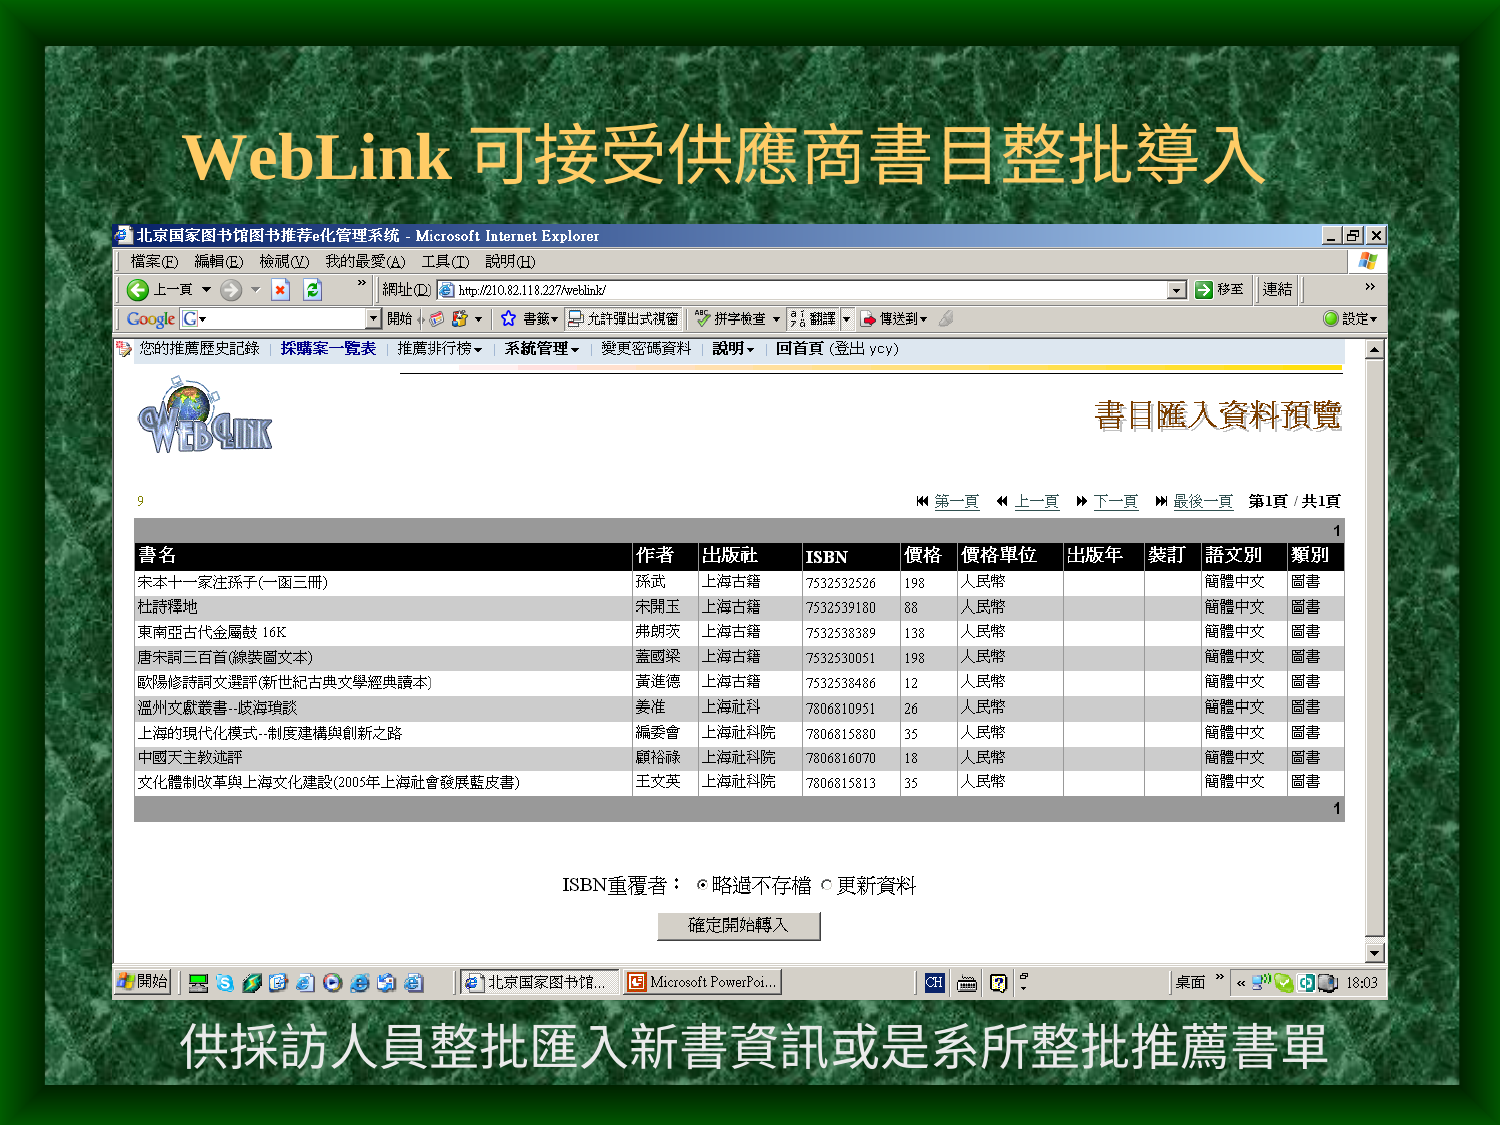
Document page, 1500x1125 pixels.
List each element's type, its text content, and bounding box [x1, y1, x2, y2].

text_box 供採訪人員整批匯入新書資訊或是系所整批推薦書單 [87, 999, 1423, 1107]
title WebLink可接受供應商書目整批導入 [112, 62, 1338, 201]
picture [44, 46, 1460, 1085]
